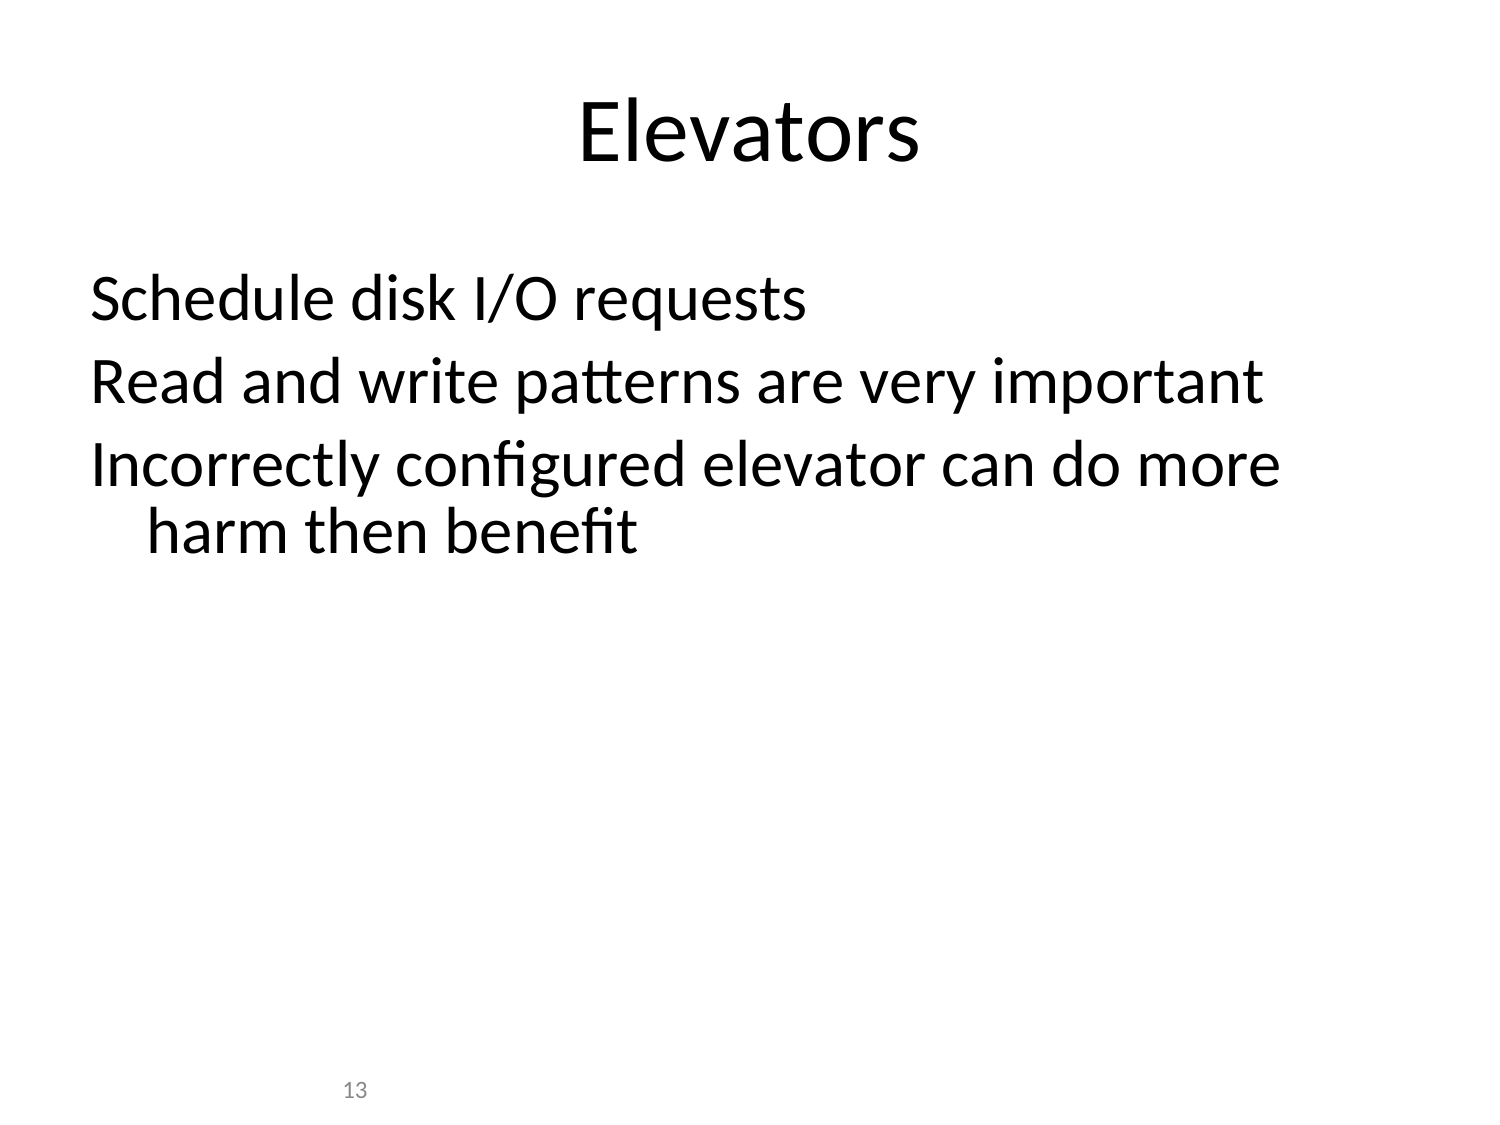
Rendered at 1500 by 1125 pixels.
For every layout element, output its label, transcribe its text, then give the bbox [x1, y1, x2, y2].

text_box <number> [327, 1074, 1207, 1111]
text_box Schedule disk I/O requests Read and write patterns are very important Incorrectly configured elevator can do more harm then benefit [75, 262, 1426, 1005]
text_box Elevators [75, 45, 1426, 233]
